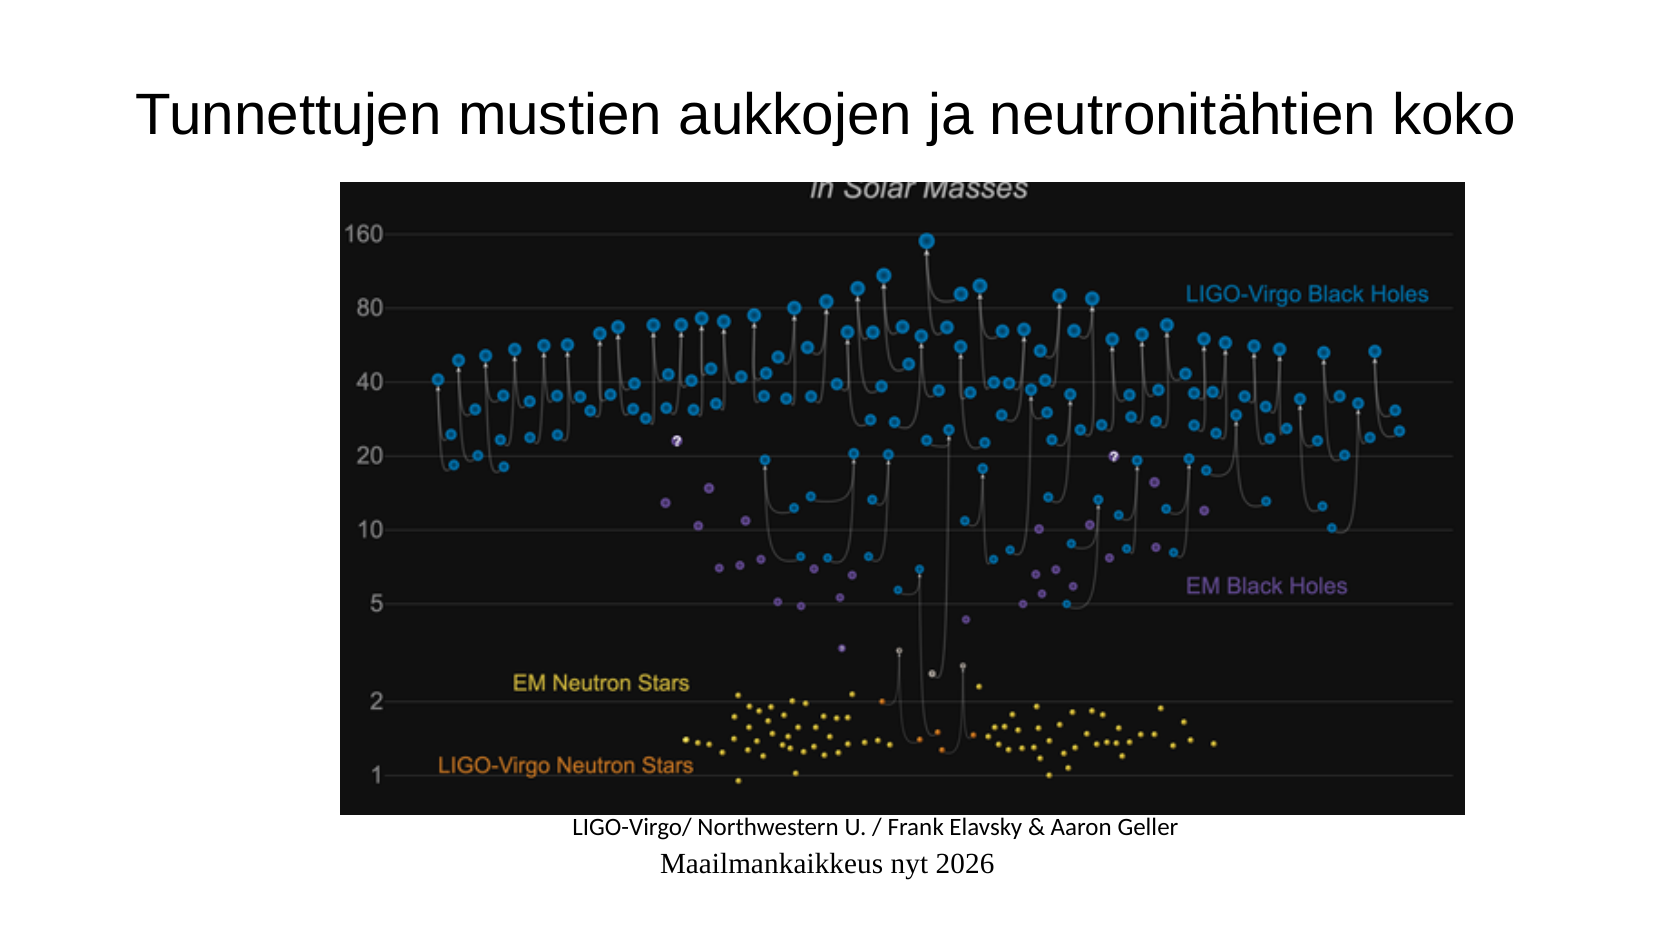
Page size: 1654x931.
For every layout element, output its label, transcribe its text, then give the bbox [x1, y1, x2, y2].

title Tunnettujen mustien aukkojen ja neutronitähtien koko [82, 37, 1571, 193]
text_box LIGO-Virgo/ Northwestern U. / Frank Elavsky & Aaron Geller [557, 809, 1285, 859]
picture [340, 182, 1465, 815]
